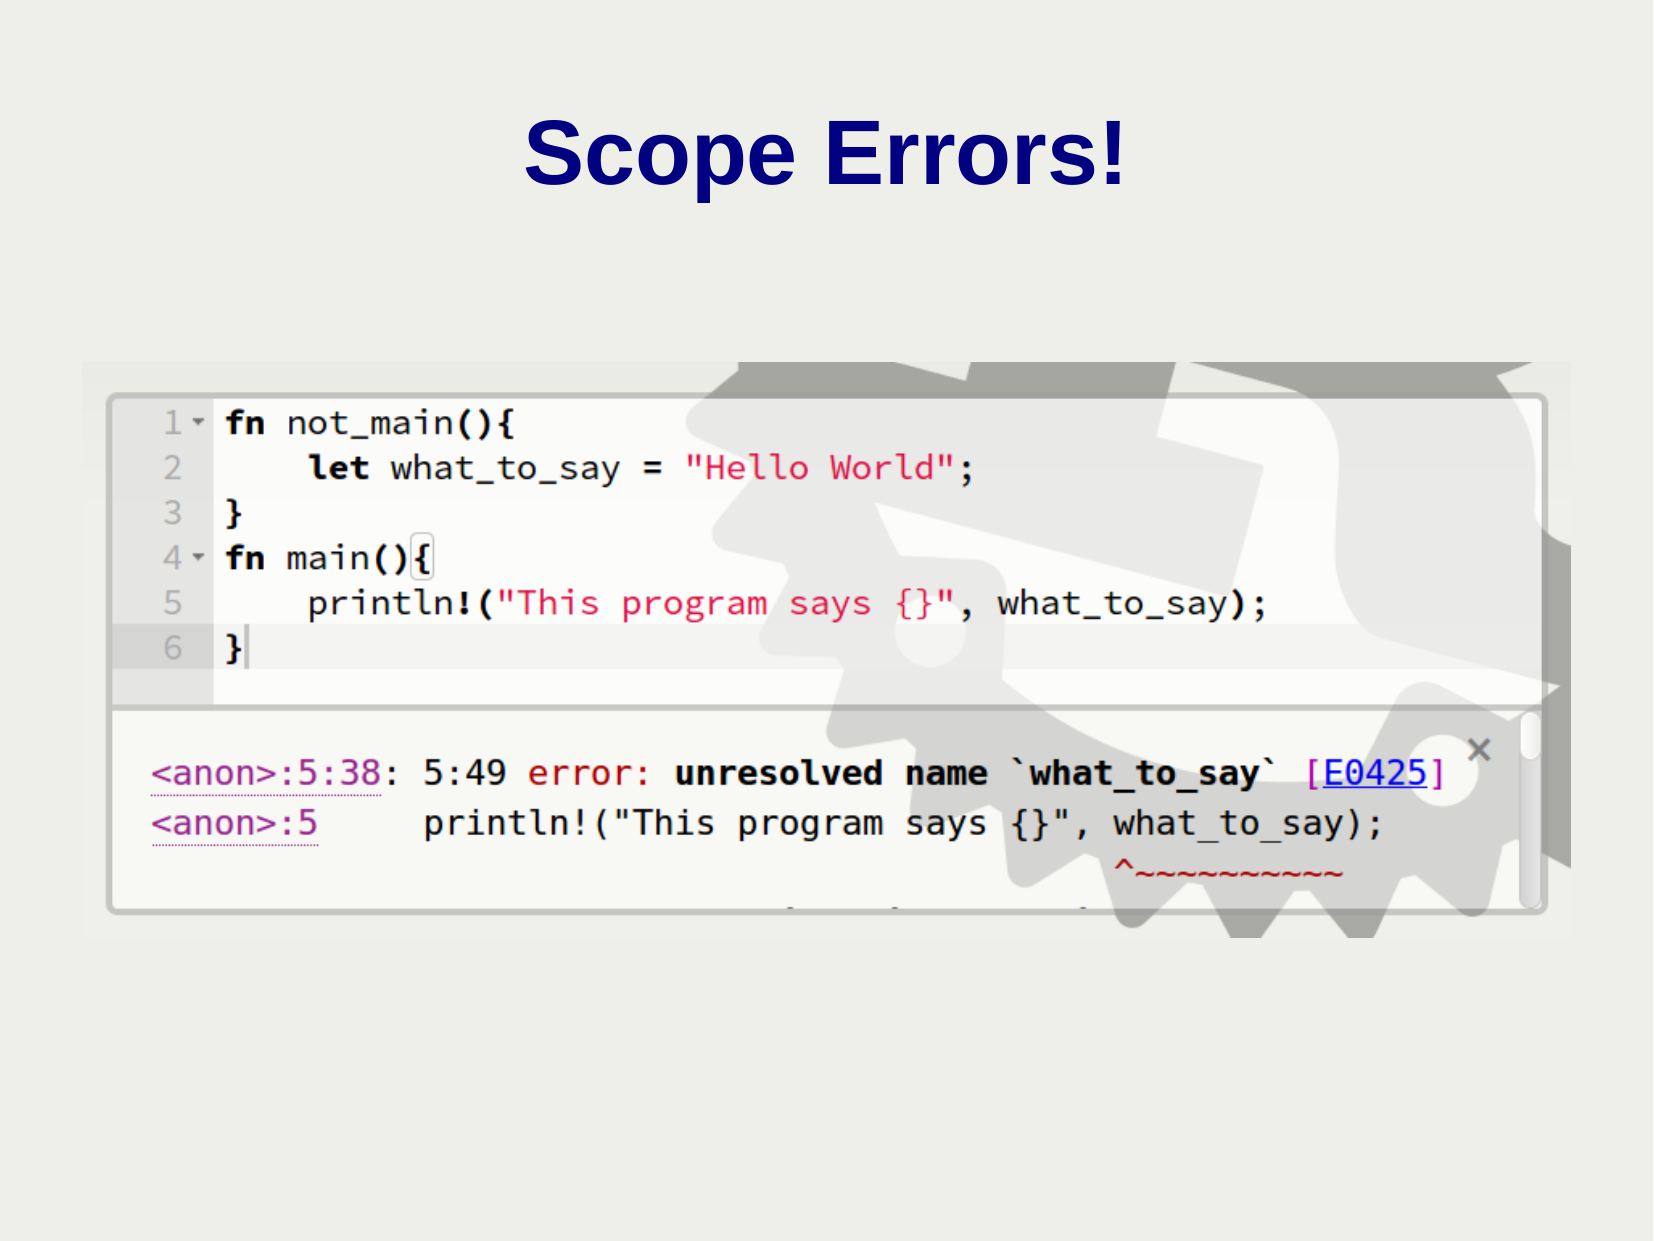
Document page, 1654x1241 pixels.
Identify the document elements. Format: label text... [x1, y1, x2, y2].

picture [0, 0, 1654, 1241]
title Scope Errors! [82, 49, 1571, 257]
